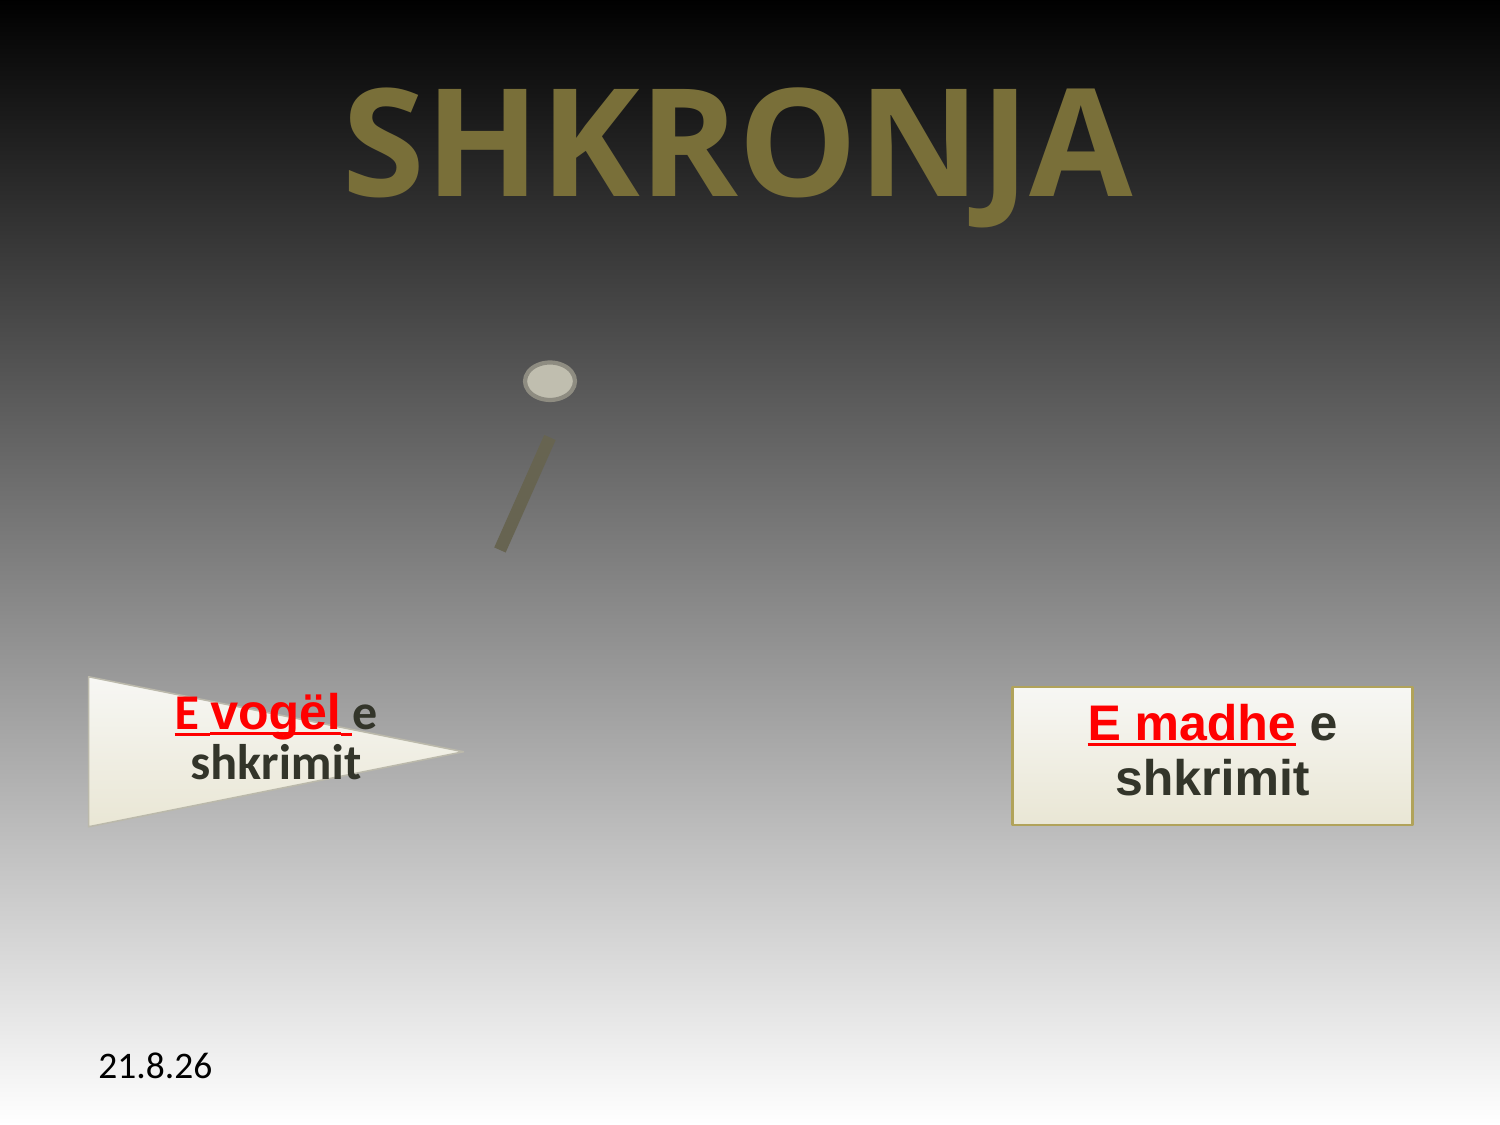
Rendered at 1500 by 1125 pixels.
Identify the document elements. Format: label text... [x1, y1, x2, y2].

text_box E madhe e shkrimit [1012, 687, 1413, 825]
text_box [525, 362, 576, 400]
text_box E vogël e shkrimit [88, 676, 464, 827]
title SHKRONJA [75, 45, 1425, 233]
